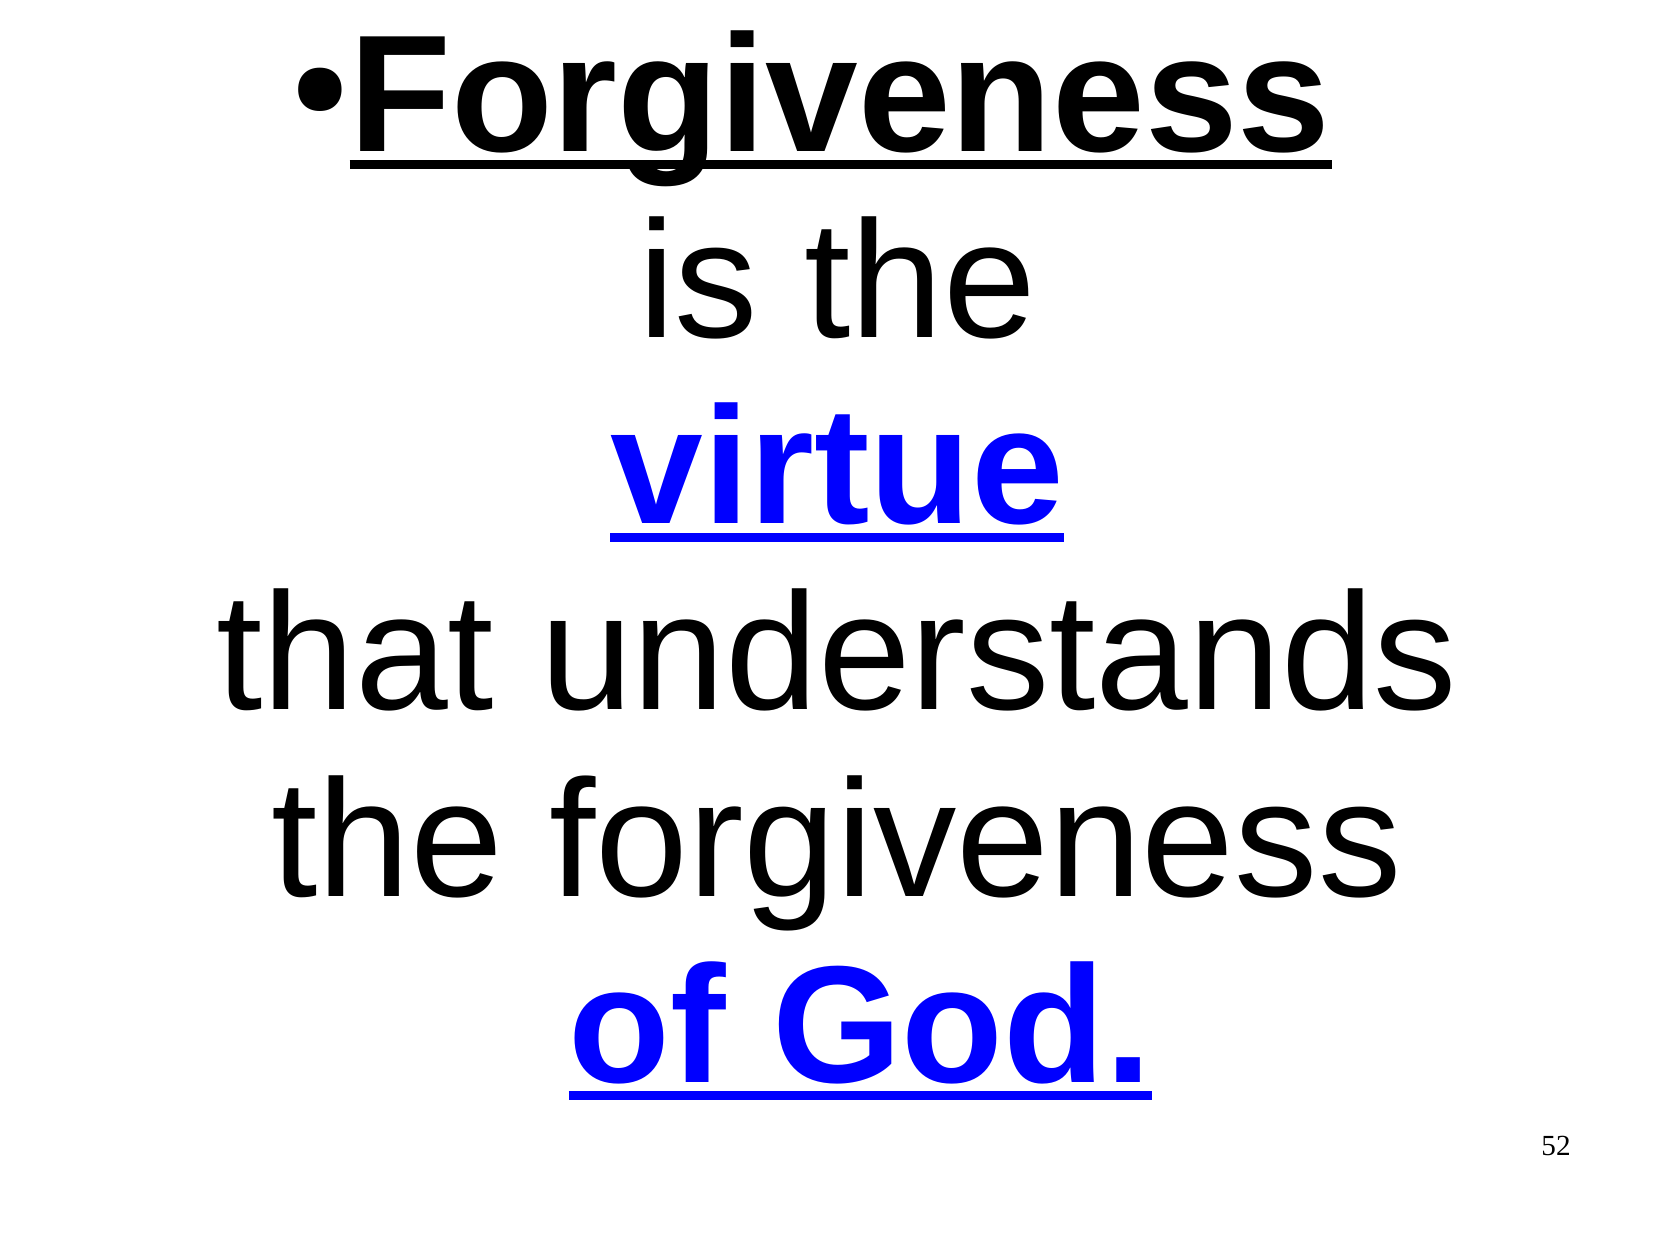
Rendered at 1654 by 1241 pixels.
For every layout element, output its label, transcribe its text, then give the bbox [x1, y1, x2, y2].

list Forgiveness is the virtue that understands the forgiveness of God. [0, 0, 1651, 1238]
